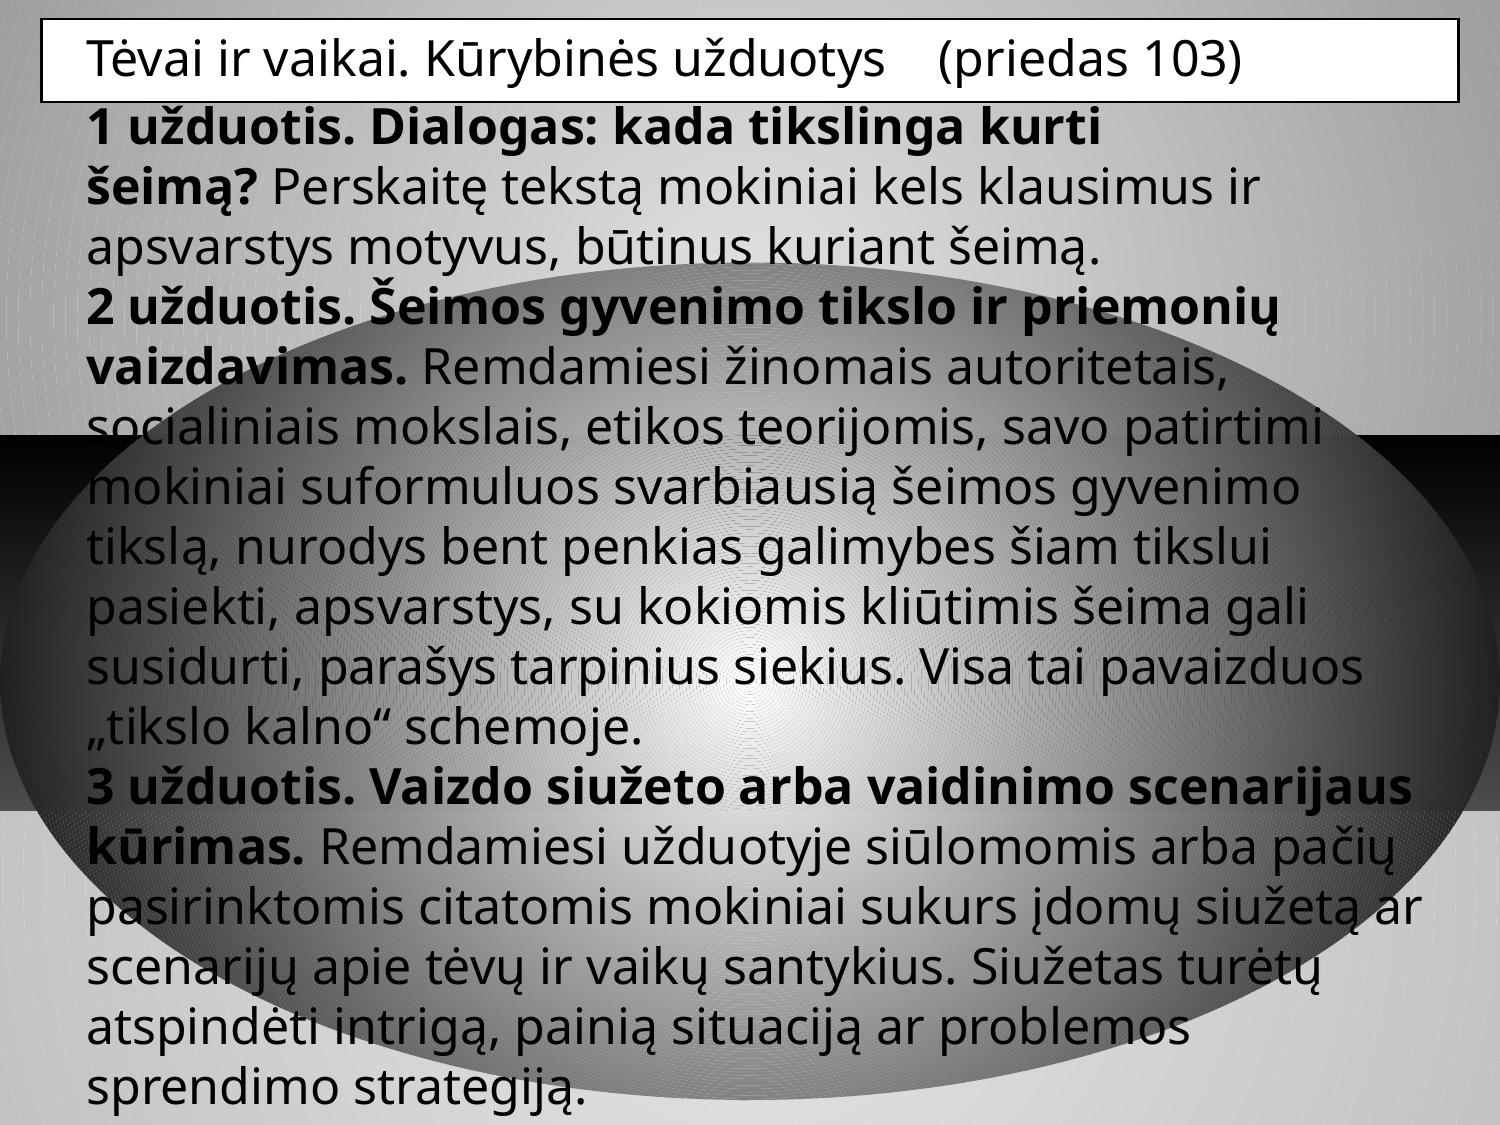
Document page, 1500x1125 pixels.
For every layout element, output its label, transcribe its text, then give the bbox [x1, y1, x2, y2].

title Tėvai ir vaikai. Kūrybinės užduotys (priedas 103) 1 užduotis. Dialogas: kada tikslinga kurti šeimą? Perskaitę tekstą mokiniai kels klausimus ir apsvarstys motyvus, būtinus kuriant šeimą. 2 užduotis. Šeimos gyvenimo tikslo ir priemonių vaizdavimas. Remdamiesi žinomais autoritetais, socialiniais mokslais, etikos teorijomis, savo patirtimi mokiniai suformuluos svarbiausią šeimos gyvenimo tikslą, nurodys bent penkias galimybes šiam tikslui pasiekti, apsvarstys, su kokiomis kliūtimis šeima gali susidurti, parašys tarpinius siekius. Visa tai pavaizduos „tikslo kalno“ schemoje. 3 užduotis. Vaizdo siužeto arba vaidinimo scenarijaus kūrimas. Remdamiesi užduotyje siūlomomis arba pačių pasirinktomis citatomis mokiniai sukurs įdomų siužetą ar scenarijų apie tėvų ir vaikų santykius. Siužetas turėtų atspindėti intrigą, painią situaciją ar problemos sprendimo strategiją. [41, 19, 1459, 102]
